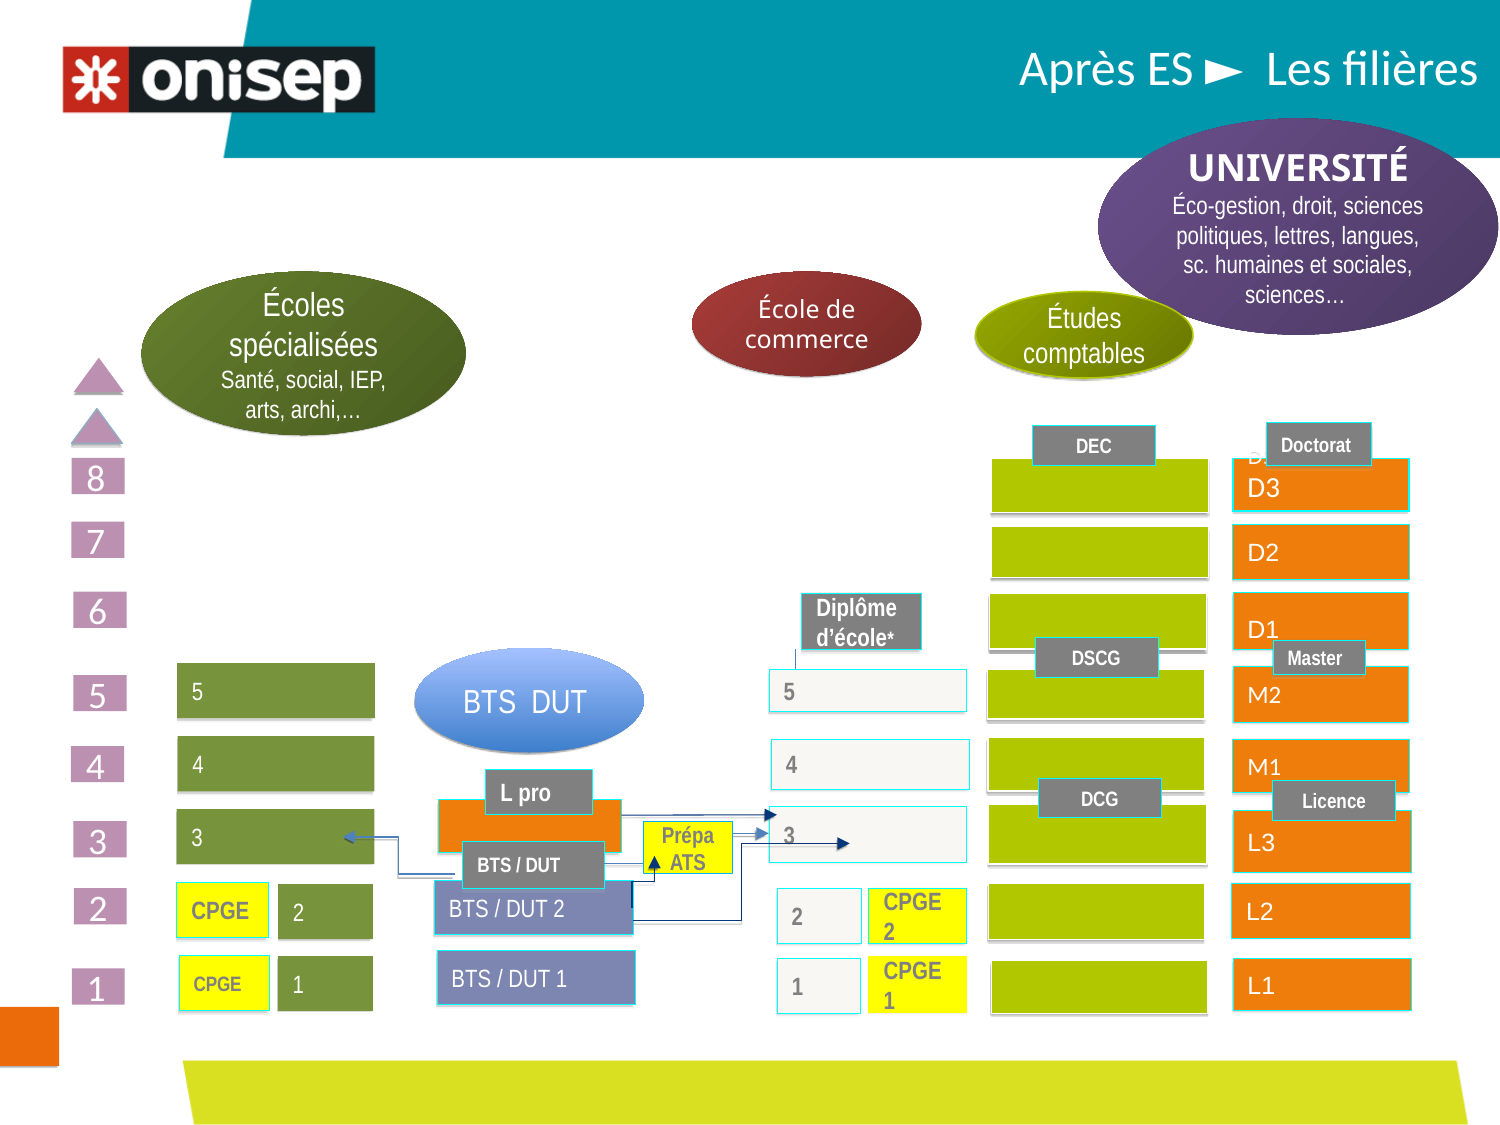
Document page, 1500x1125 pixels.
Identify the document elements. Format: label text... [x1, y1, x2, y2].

text_box CPGE [176, 882, 268, 938]
text_box 5 [768, 669, 967, 712]
text_box [438, 799, 622, 853]
text_box D1 [1232, 592, 1409, 650]
text_box BTS / DUT [462, 840, 605, 889]
text_box 8 [71, 457, 125, 495]
text_box D3 D3 [1232, 458, 1409, 511]
text_box 4 [70, 746, 125, 783]
text_box BTS / DUT 2 [434, 880, 633, 935]
text_box [71, 408, 123, 444]
text_box 7 [71, 521, 125, 558]
text_box 5 [73, 675, 127, 712]
text_box [987, 737, 1205, 791]
text_box 3 [73, 821, 127, 858]
text_box École de commerce [692, 271, 922, 377]
text_box DCG [1038, 777, 1162, 818]
text_box L1 [1232, 958, 1412, 1010]
text_box CPGE 2 [868, 887, 967, 943]
text_box Diplôme d’école* [801, 592, 922, 650]
text_box [73, 357, 125, 393]
picture [0, 0, 1500, 1125]
text_box Licence [1272, 780, 1396, 821]
text_box [991, 960, 1209, 1014]
text_box Après ES ► Les filières [335, 28, 1494, 104]
text_box CPGE [178, 955, 270, 1011]
text_box D2 [1232, 524, 1410, 579]
text_box BTS DUT [414, 648, 644, 753]
text_box [989, 593, 1207, 650]
text_box DEC [1032, 425, 1156, 465]
text_box 1 [777, 957, 861, 1013]
text_box [991, 526, 1209, 578]
text_box L3 [1232, 810, 1412, 872]
text_box Doctorat [1266, 422, 1372, 466]
text_box 1 [71, 968, 125, 1005]
text_box 6 [73, 591, 127, 628]
text_box [0, 1006, 60, 1066]
text_box Écoles spécialisées Santé, social, IEP, arts, archi,… [141, 271, 466, 436]
text_box [988, 882, 1206, 940]
text_box 2 [278, 884, 373, 940]
text_box M1 [1232, 738, 1409, 792]
text_box Prépa ATS [643, 821, 733, 874]
text_box 5 [177, 663, 375, 719]
text_box 4 [771, 738, 969, 790]
text_box BTS / DUT 1 [436, 950, 636, 1005]
text_box M2 [1232, 665, 1409, 723]
text_box L2 [1231, 882, 1411, 938]
text_box L pro [485, 769, 592, 815]
text_box Master [1272, 639, 1366, 675]
text_box [991, 457, 1209, 513]
text_box CPGE 1 [868, 956, 967, 1012]
text_box 3 [768, 806, 967, 862]
text_box Études comptables [975, 291, 1193, 379]
text_box 3 [176, 809, 375, 865]
text_box [987, 804, 1208, 864]
text_box 4 [177, 736, 375, 792]
text_box 1 [277, 956, 373, 1012]
text_box 2 [73, 888, 127, 925]
text_box UNIVERSITÉ Éco-gestion, droit, sciences politiques, lettres, langues, sc. humaines et sociales, sciences… [1098, 118, 1499, 335]
text_box 2 [776, 887, 862, 943]
text_box DSCG [1035, 637, 1158, 678]
text_box [987, 668, 1206, 720]
